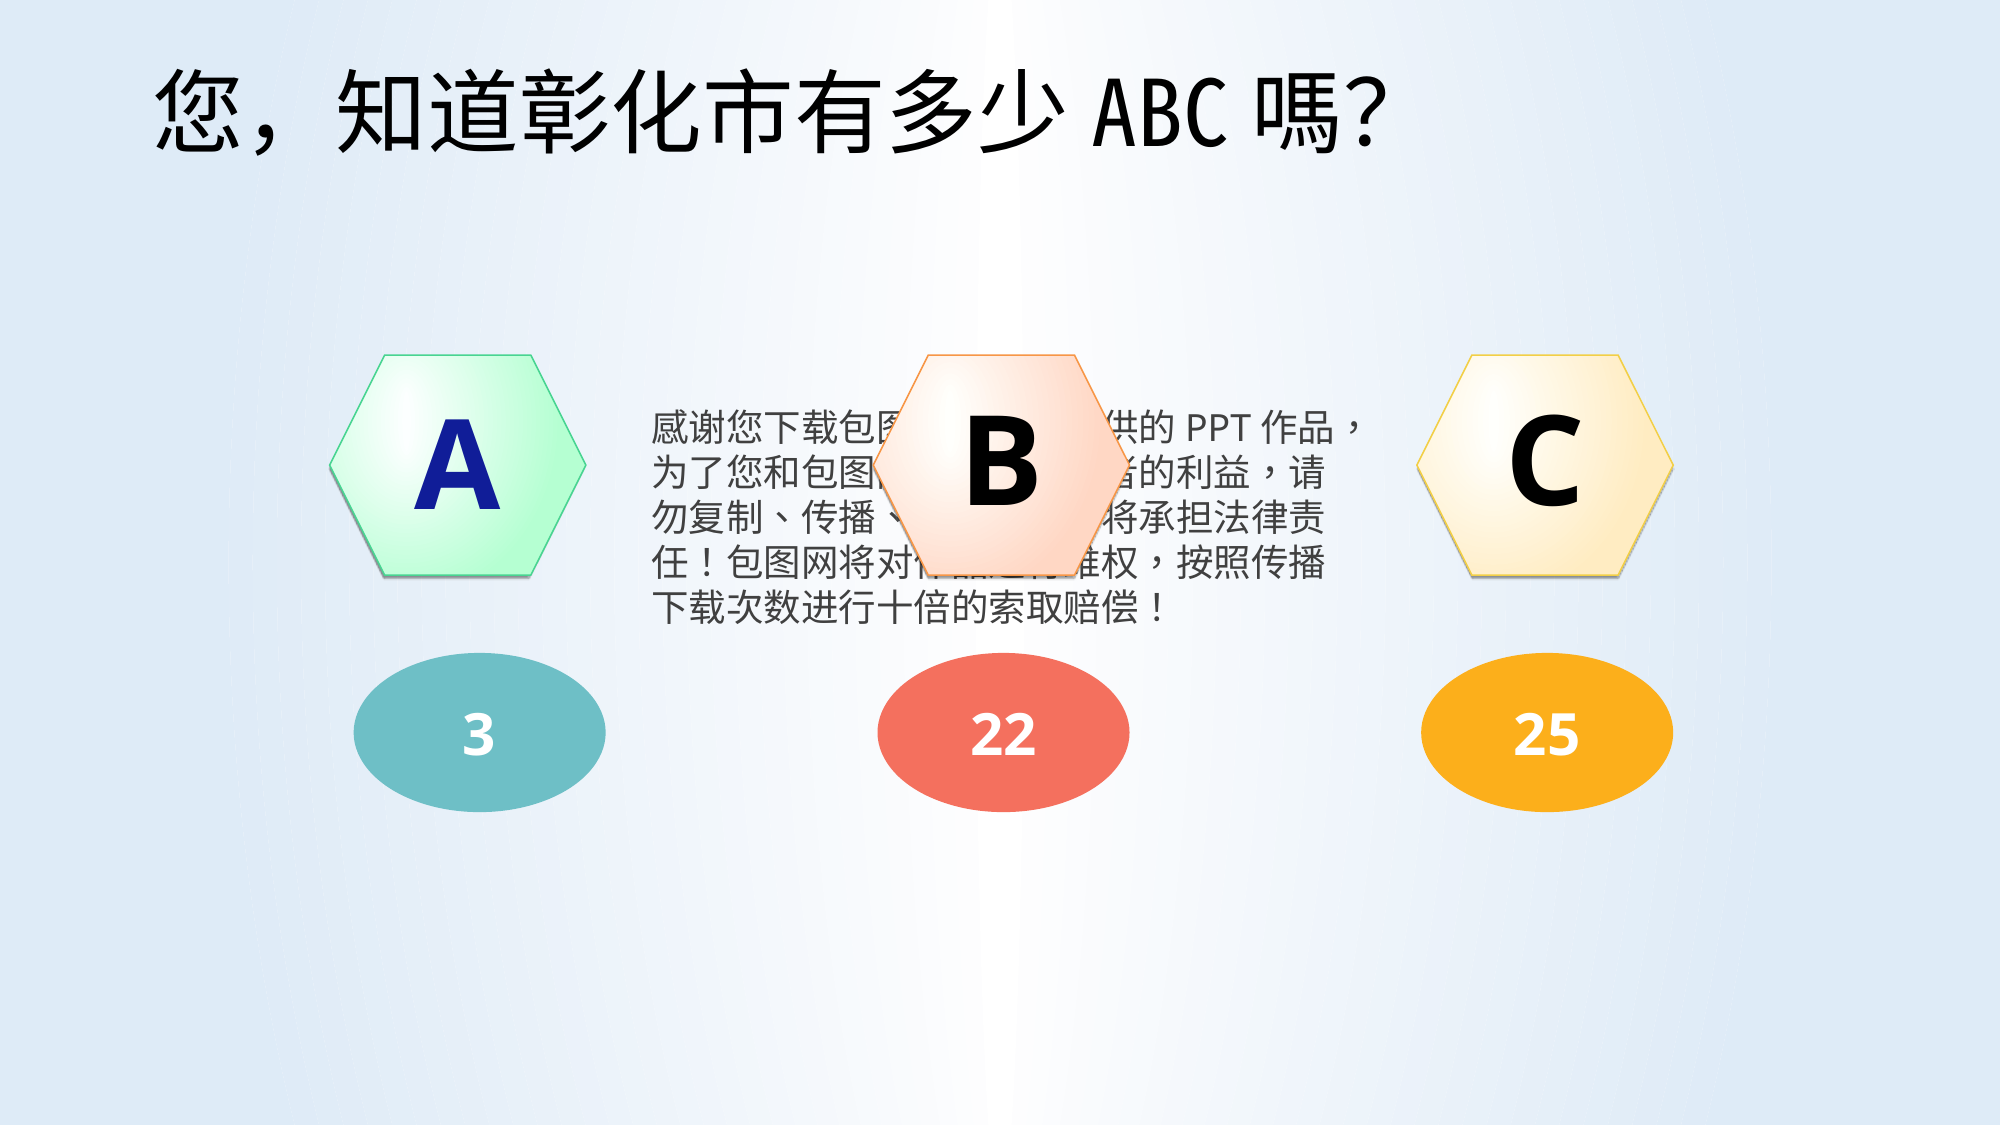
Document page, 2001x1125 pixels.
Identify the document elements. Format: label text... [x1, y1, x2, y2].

text_box 22 [877, 652, 1130, 813]
text_box C [1456, 389, 1634, 542]
text_box 25 [1421, 652, 1674, 813]
title 您，知道彰化市有多少ABC嗎？ [137, 59, 1863, 278]
text_box [1416, 355, 1674, 576]
text_box 3 [353, 652, 606, 813]
text_box B [912, 389, 1090, 542]
text_box [370, 546, 546, 576]
text_box A [369, 393, 547, 546]
text_box [329, 355, 586, 544]
text_box [873, 355, 1130, 576]
